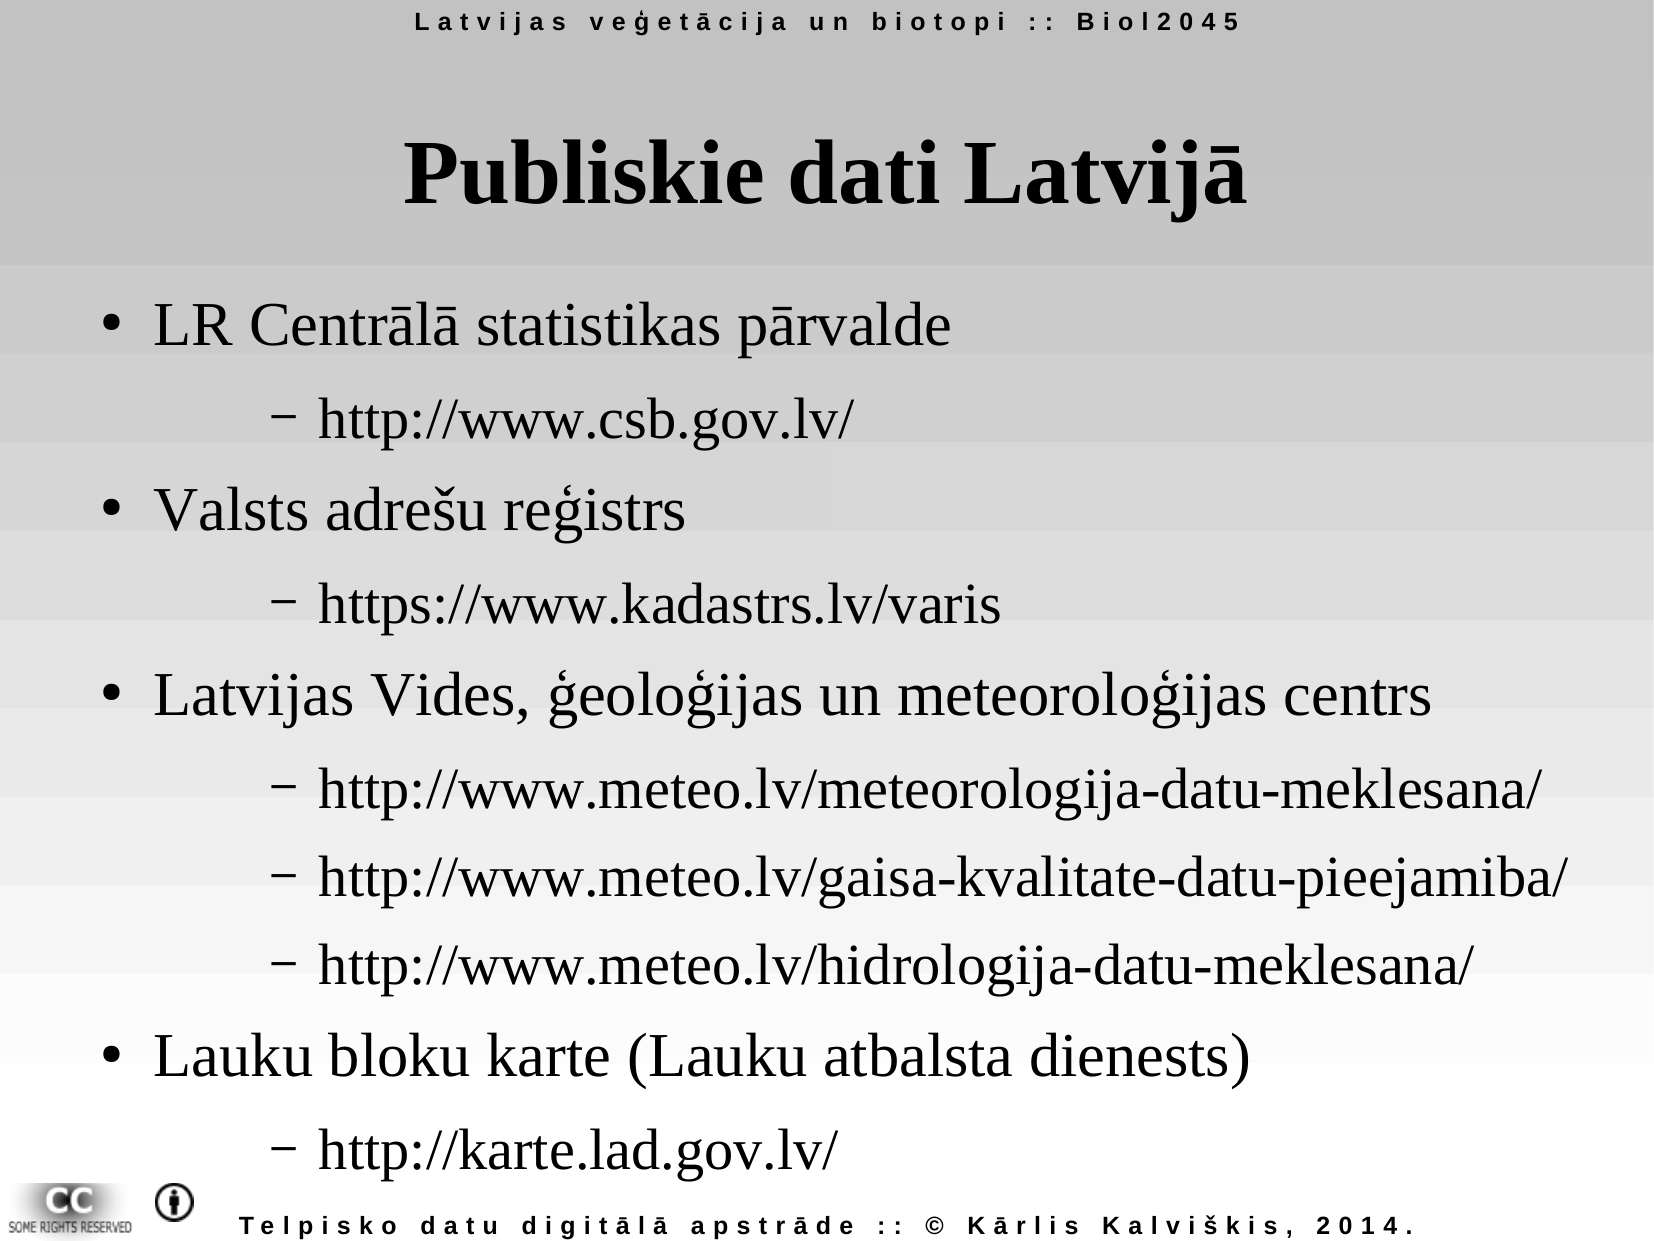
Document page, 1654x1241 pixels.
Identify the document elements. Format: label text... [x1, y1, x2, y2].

list LR Centrālā statistikas pārvalde http://www.csb.gov.lv/ Valsts adrešu reģistrs https://www.kadastrs.lv/varis Latvijas Vides, ģeoloģijas un meteoroloģijas centrs http://www.meteo.lv/meteorologija-datu-meklesana/ http://www.meteo.lv/gaisa-kvalitate-datu-pieejamiba/ http://www.meteo.lv/hidrologija-datu-meklesana/ Lauku bloku karte (Lauku atbalsta dienests) http://karte.lad.gov.lv/ [82, 289, 1571, 1183]
title Publiskie dati Latvijā [29, 49, 1625, 296]
picture [0, 0, 1654, 1241]
